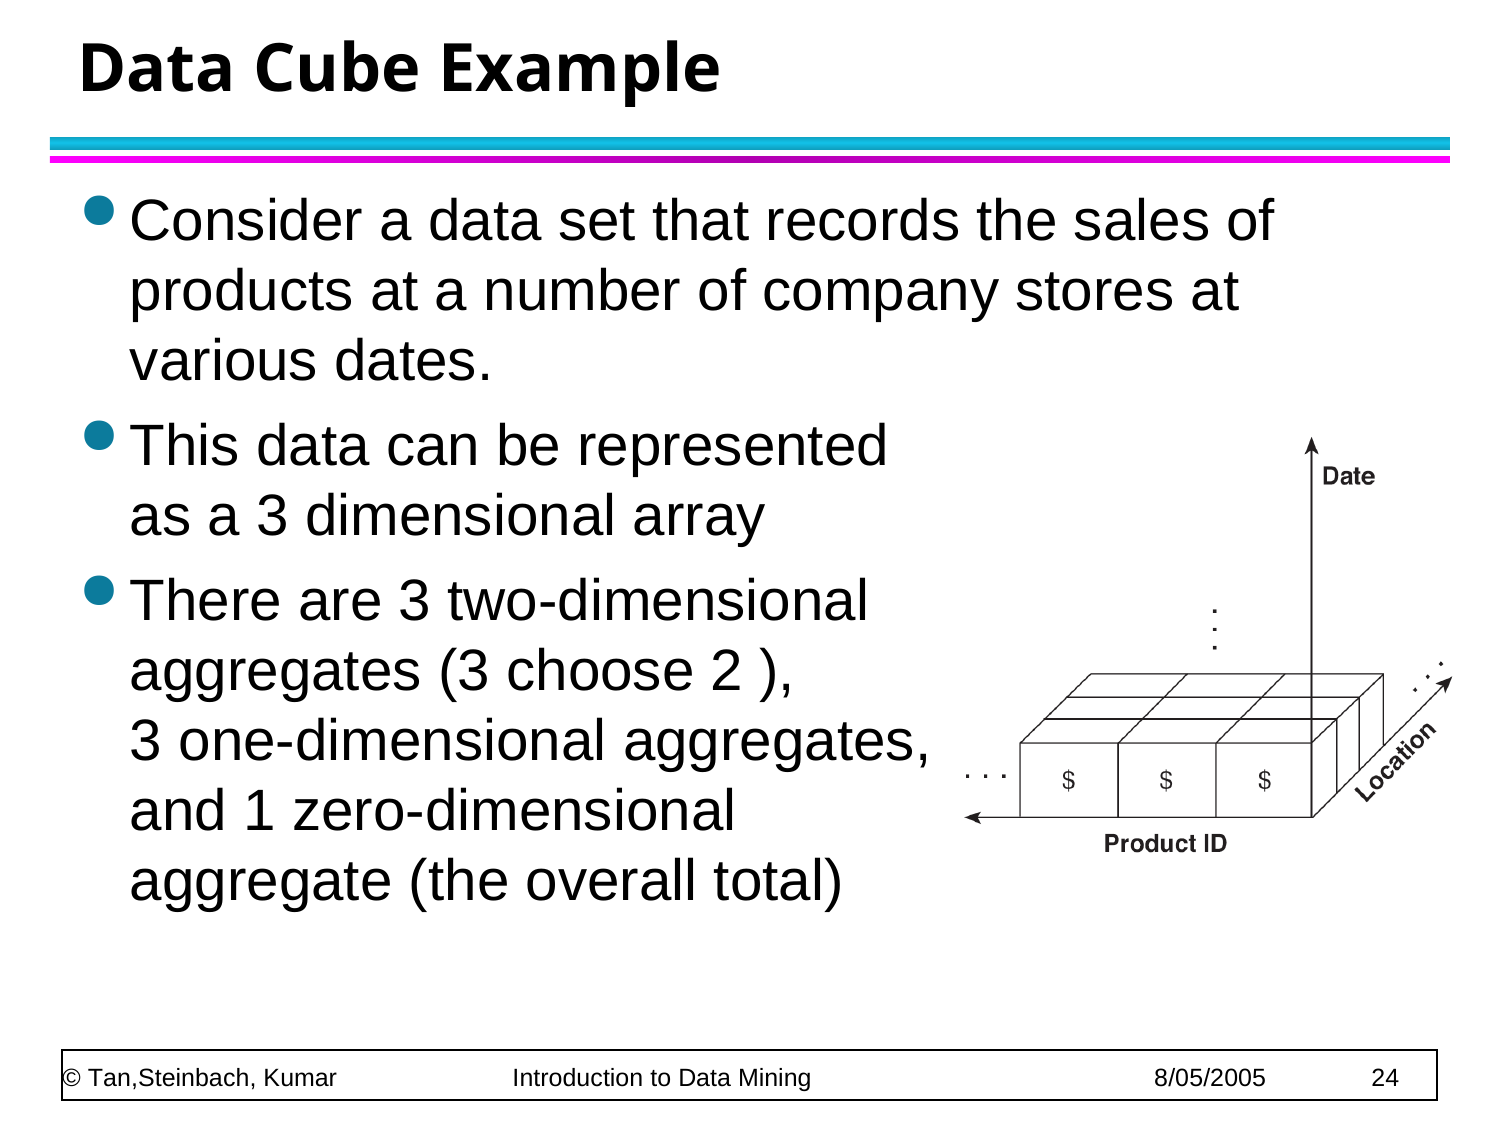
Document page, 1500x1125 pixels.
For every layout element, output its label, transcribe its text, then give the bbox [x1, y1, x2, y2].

list Consider a data set that records the sales of products at a number of company stores at various dates. This data can be represented as a 3 dimensional array There are 3 two-dimensional aggregates (3 choose 2 ), 3 one-dimensional aggregates, and 1 zero-dimensional aggregate (the overall total) [67, 174, 1450, 1051]
title Data Cube Example [62, 22, 1421, 113]
picture [931, 412, 1488, 862]
